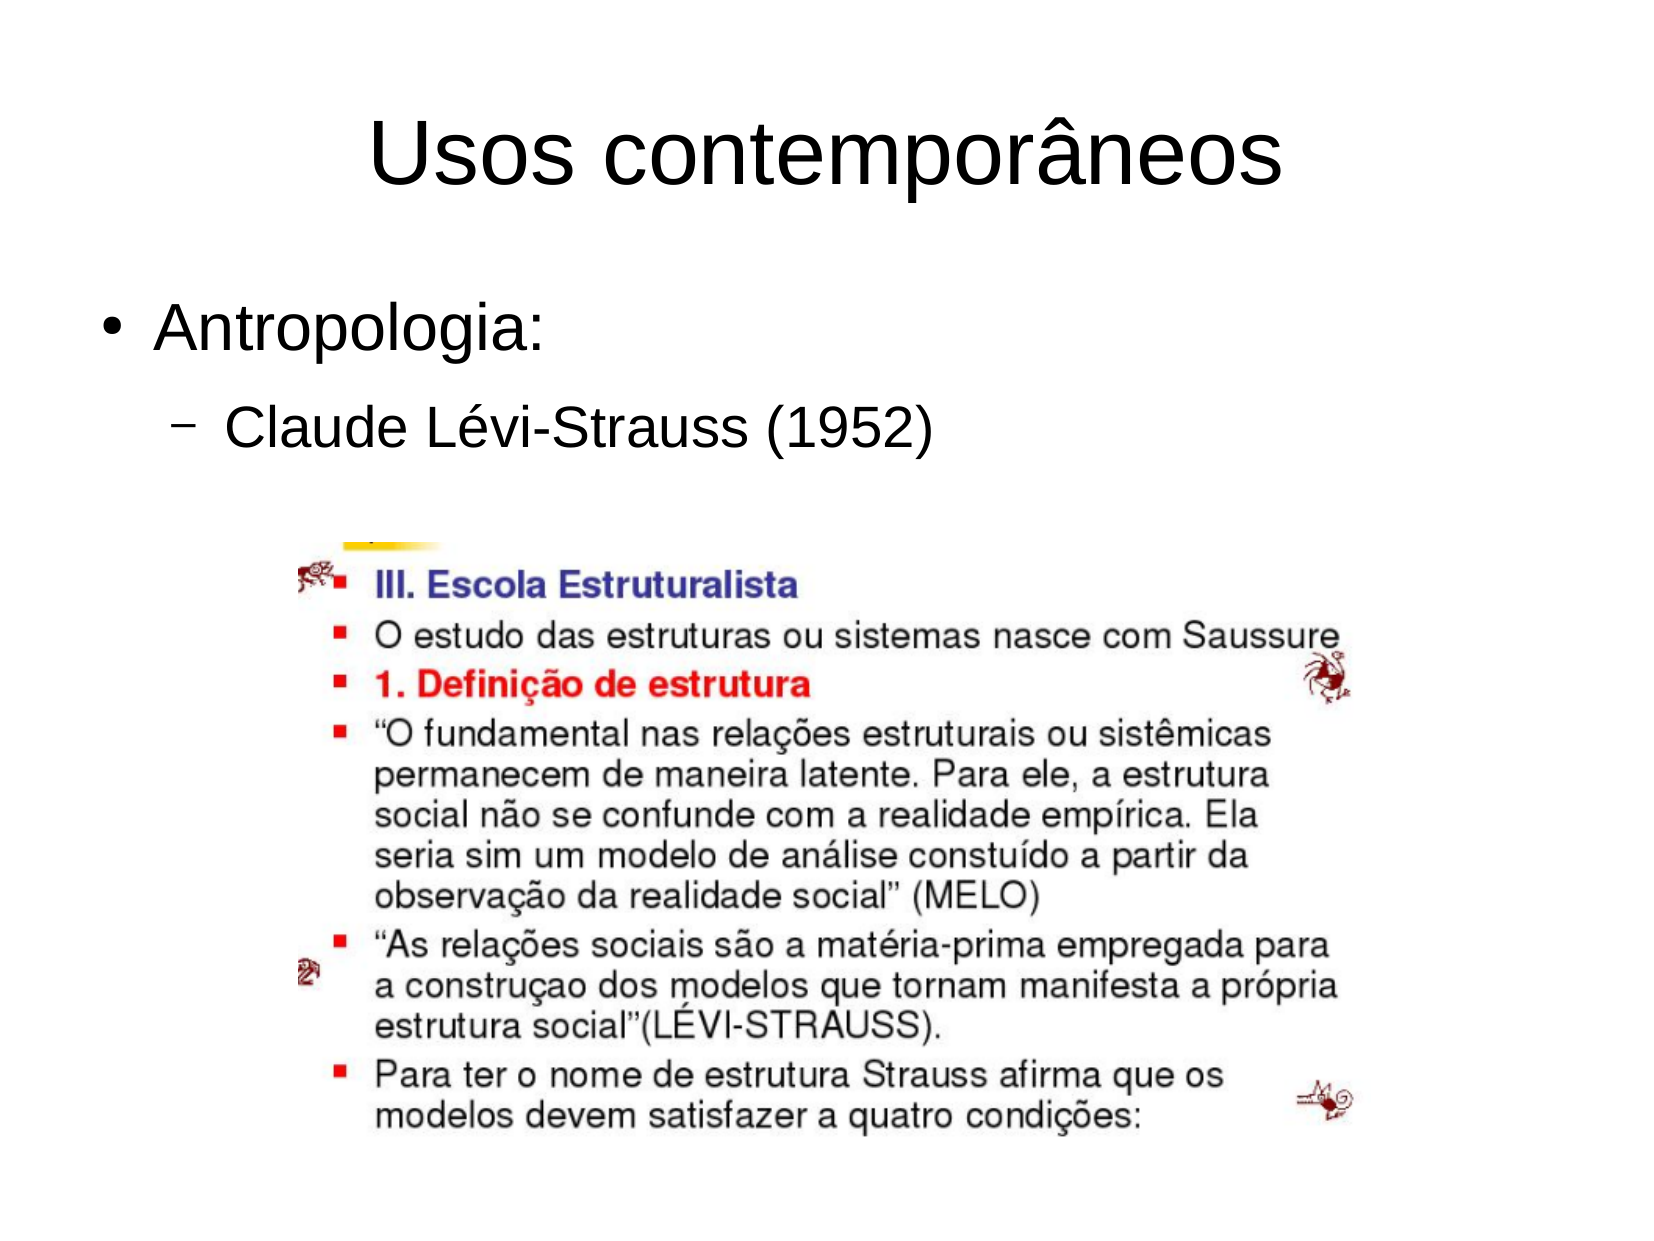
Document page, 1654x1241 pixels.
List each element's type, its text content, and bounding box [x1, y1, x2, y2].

title Usos contemporâneos [82, 49, 1571, 257]
list Antropologia: Claude Lévi-Strauss (1952) [82, 290, 1571, 1109]
picture [298, 542, 1371, 1146]
